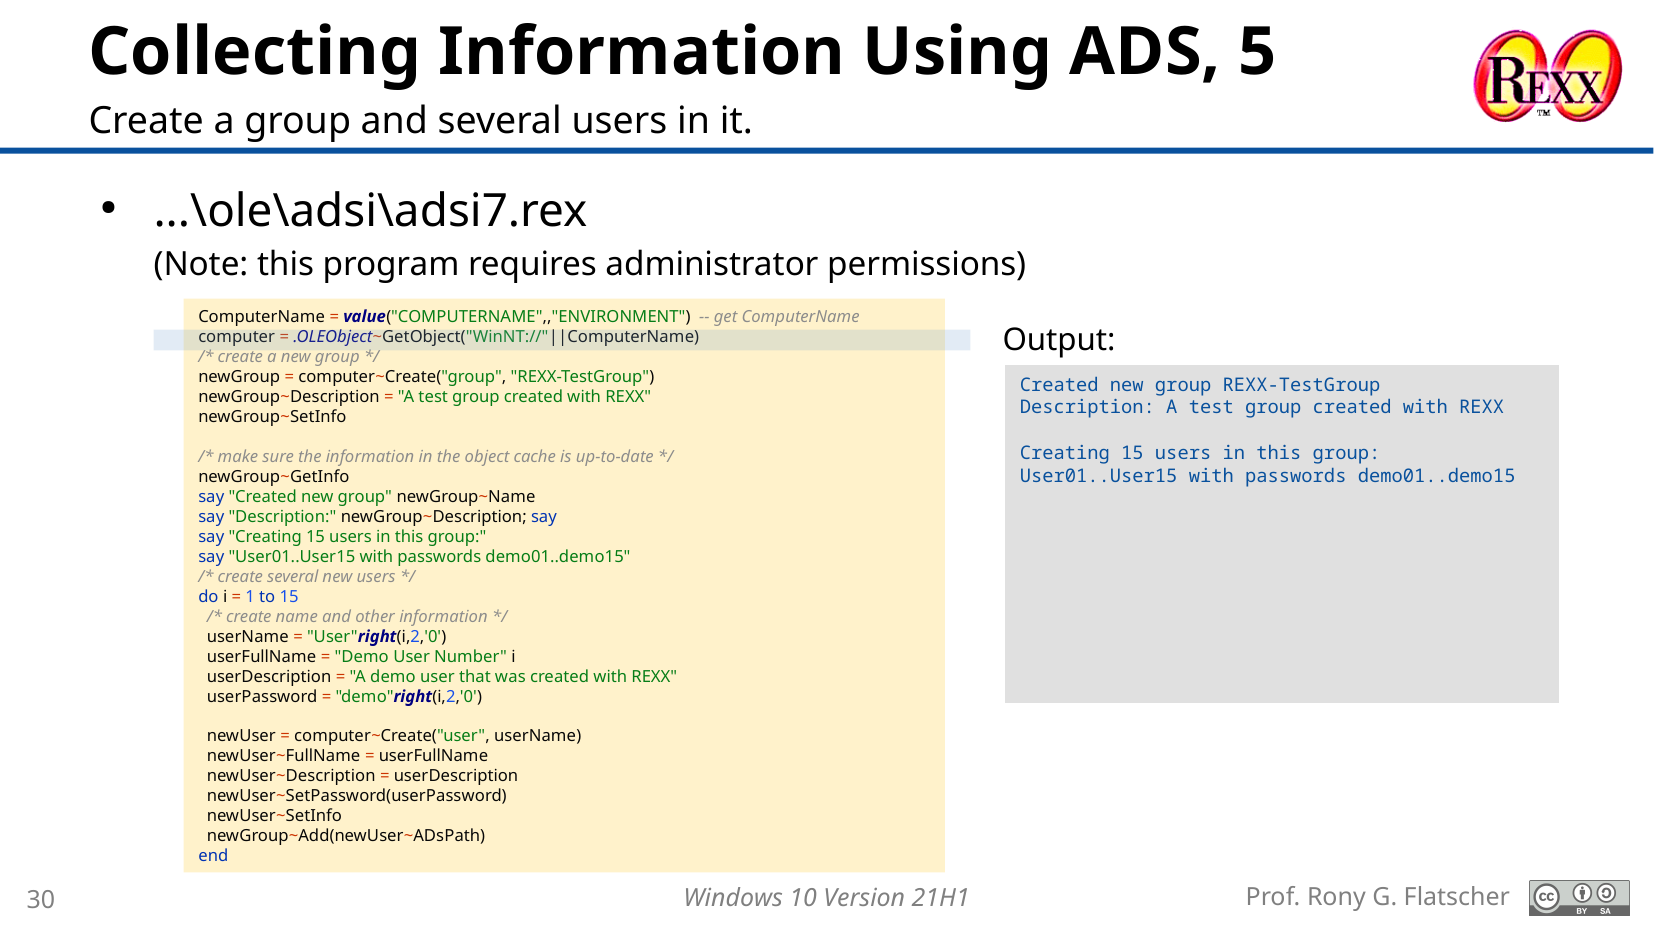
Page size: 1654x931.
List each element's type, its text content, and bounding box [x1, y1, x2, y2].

title Collecting Information Using ADS, 5 Create a group and several users in it. [29, 0, 1654, 148]
text_box ComputerName = value("COMPUTERNAME",,"ENVIRONMENT") -- get ComputerName computer = .OLEObject~GetObject("WinNT://"||ComputerName) /* create a new group */ newGroup = computer~Create("group", "REXX-TestGroup") newGroup~Description = "A test group created with REXX" newGroup~SetInfo /* make sure the information in the object cache is up-to-date */ newGroup~GetInfo say "Created new group" newGroup~Name say "Description:" newGroup~Description; say say "Creating 15 users in this group:" say "User01..User15 with passwords demo01..demo15" /* create several new users */ do i = 1 to 15 /* create name and other information */ userName = "User"right(i,2,'0') userFullName = "Demo User Number" i userDescription = "A demo user that was created with REXX" userPassword = "demo"right(i,2,'0') newUser = computer~Create("user", userName) newUser~FullName = userFullName newUser~Description = userDescription newUser~SetPassword(userPassword) newUser~SetInfo newGroup~Add(newUser~ADsPath) end [183, 298, 945, 329]
text_box Windows 10 Version 21H1 [0, 874, 1654, 922]
text_box ComputerName = value("COMPUTERNAME",,"ENVIRONMENT") -- get ComputerName computer = .OLEObject~GetObject("WinNT://"||ComputerName) /* create a new group */ newGroup = computer~Create("group", "REXX-TestGroup") newGroup~Description = "A test group created with REXX" newGroup~SetInfo /* make sure the information in the object cache is up-to-date */ newGroup~GetInfo say "Created new group" newGroup~Name say "Description:" newGroup~Description; say say "Creating 15 users in this group:" say "User01..User15 with passwords demo01..demo15" /* create several new users */ do i = 1 to 15 /* create name and other information */ userName = "User"right(i,2,'0') userFullName = "Demo User Number" i userDescription = "A demo user that was created with REXX" userPassword = "demo"right(i,2,'0') newUser = computer~Create("user", userName) newUser~FullName = userFullName newUser~Description = userDescription newUser~SetPassword(userPassword) newUser~SetInfo newGroup~Add(newUser~ADsPath) end [183, 351, 945, 873]
text_box [153, 329, 971, 351]
text_box Created new group REXX-TestGroup Description: A test group created with REXX Creating 15 users in this group: User01..User15 with passwords demo01..demo15 [1005, 365, 1559, 703]
text_box Output: [987, 309, 1548, 366]
list ...\ole\adsi\adsi7.rex (Note: this program requires administrator permissions) [82, 177, 1571, 857]
